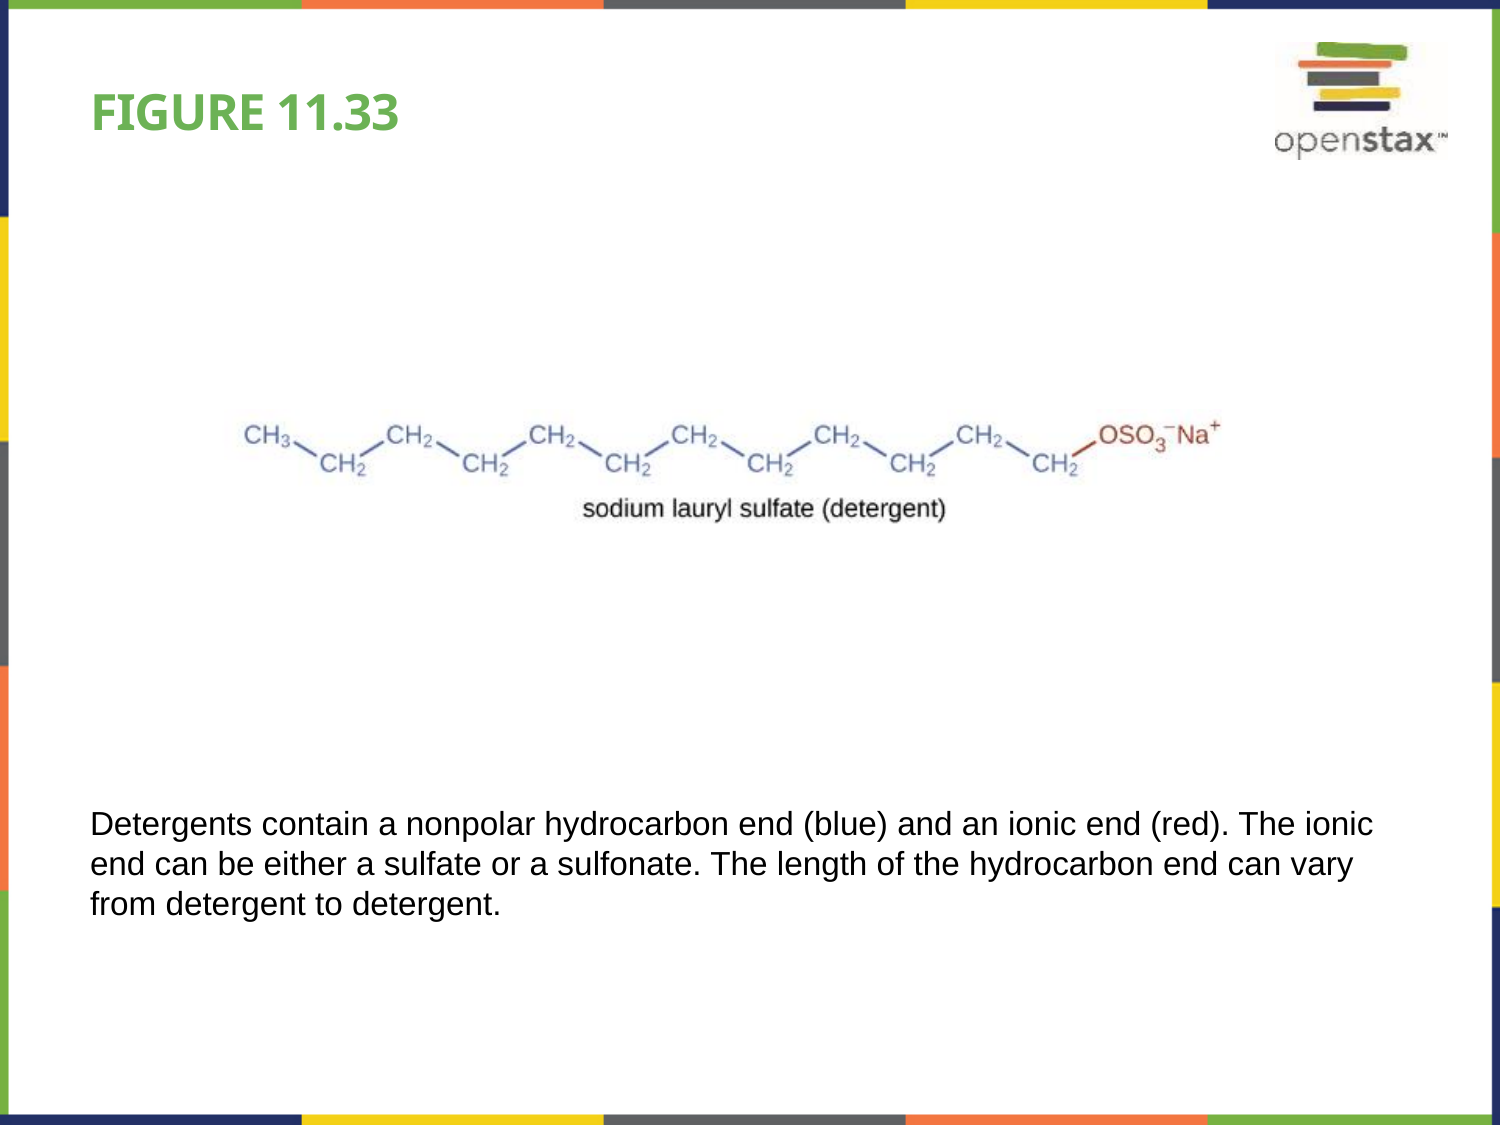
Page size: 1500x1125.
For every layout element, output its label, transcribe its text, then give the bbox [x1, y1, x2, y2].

list Detergents contain a nonpolar hydrocarbon end (blue) and an ionic end (red). The ionic end can be either a sulfate or a sulfonate. The length of the hydrocarbon end can vary from detergent to detergent. [75, 794, 1398, 986]
title Figure 11.33 [75, 39, 1398, 148]
picture [0, 0, 1500, 1125]
